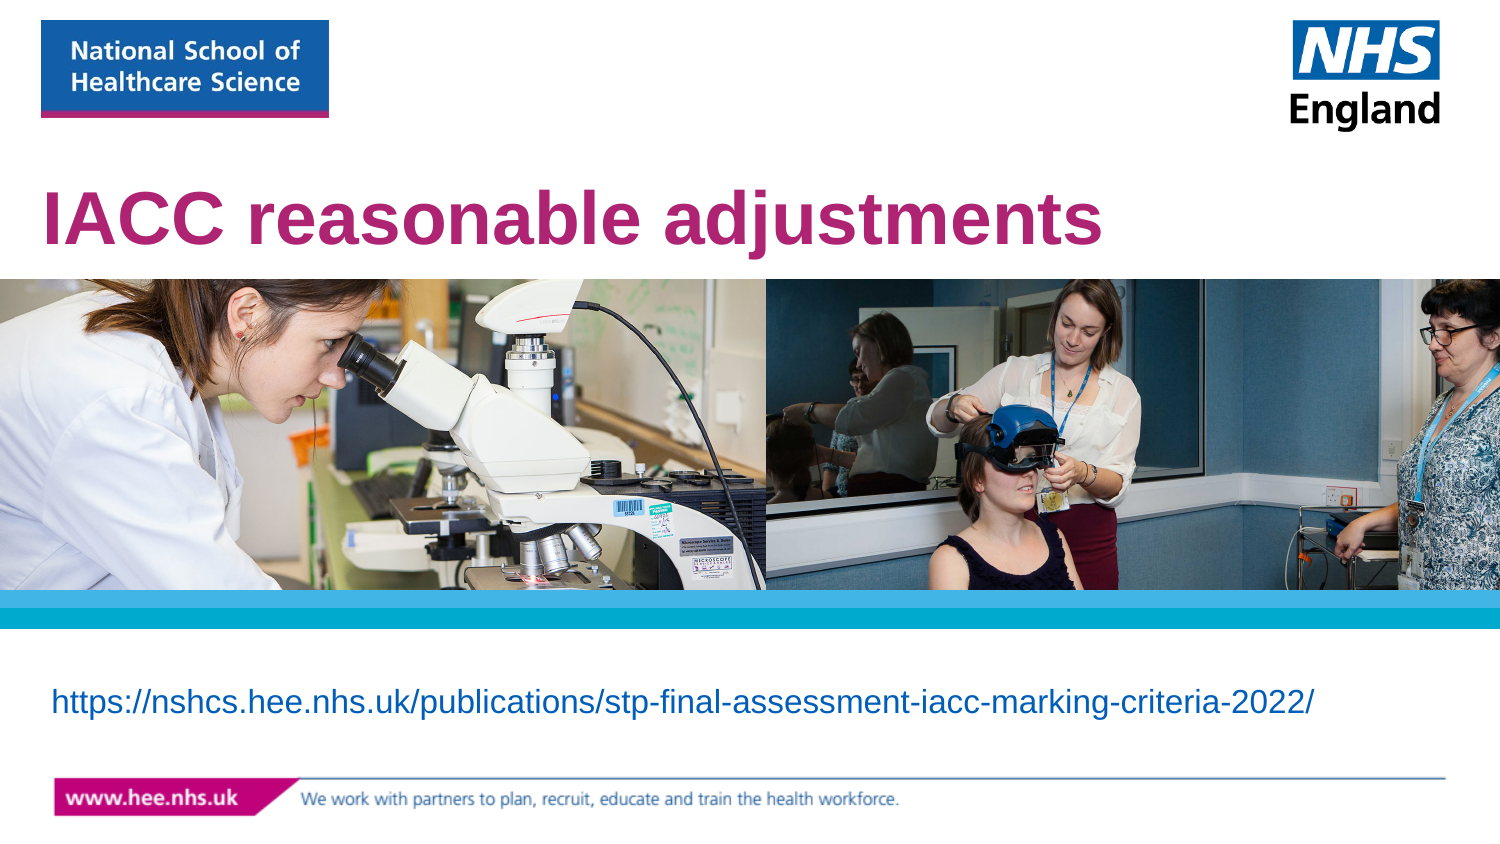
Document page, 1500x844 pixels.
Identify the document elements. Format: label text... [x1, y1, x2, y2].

picture [41, 20, 329, 118]
picture [0, 279, 1500, 590]
title IACC reasonable adjustments [27, 171, 1440, 279]
picture [1290, 20, 1440, 132]
text_box https://nshcs.hee.nhs.uk/publications/stp-final-assessment-iacc-marking-criteria-2022/ [36, 672, 1431, 728]
